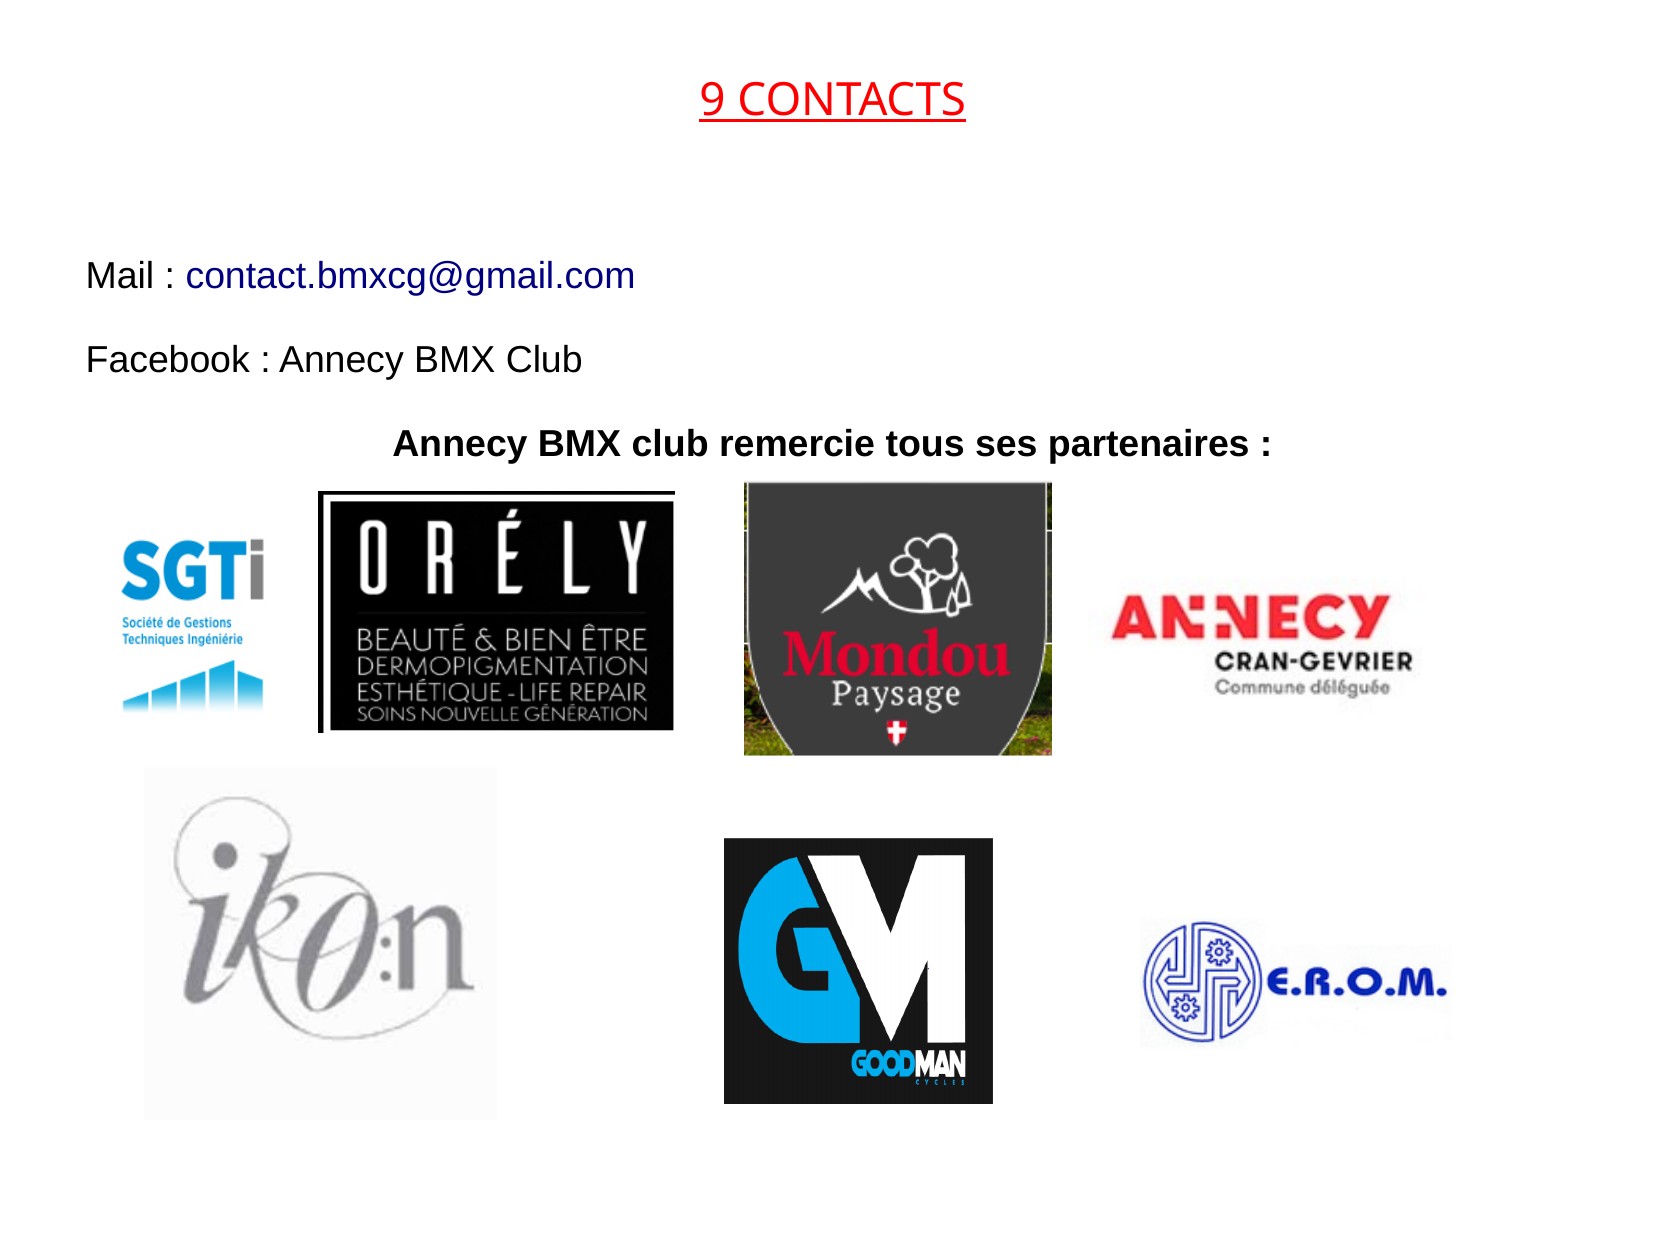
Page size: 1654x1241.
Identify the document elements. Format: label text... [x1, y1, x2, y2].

picture [144, 767, 497, 1120]
picture [1088, 546, 1477, 739]
picture [744, 480, 1052, 760]
picture [1140, 909, 1453, 1066]
picture [94, 507, 291, 734]
picture [724, 838, 993, 1105]
text_box 9 CONTACTS Mail : contact.bmxcg@gmail.com Facebook : Annecy BMX Club Annecy BMX club remercie tous ses partenaires : [70, 59, 1595, 548]
picture [318, 491, 675, 733]
